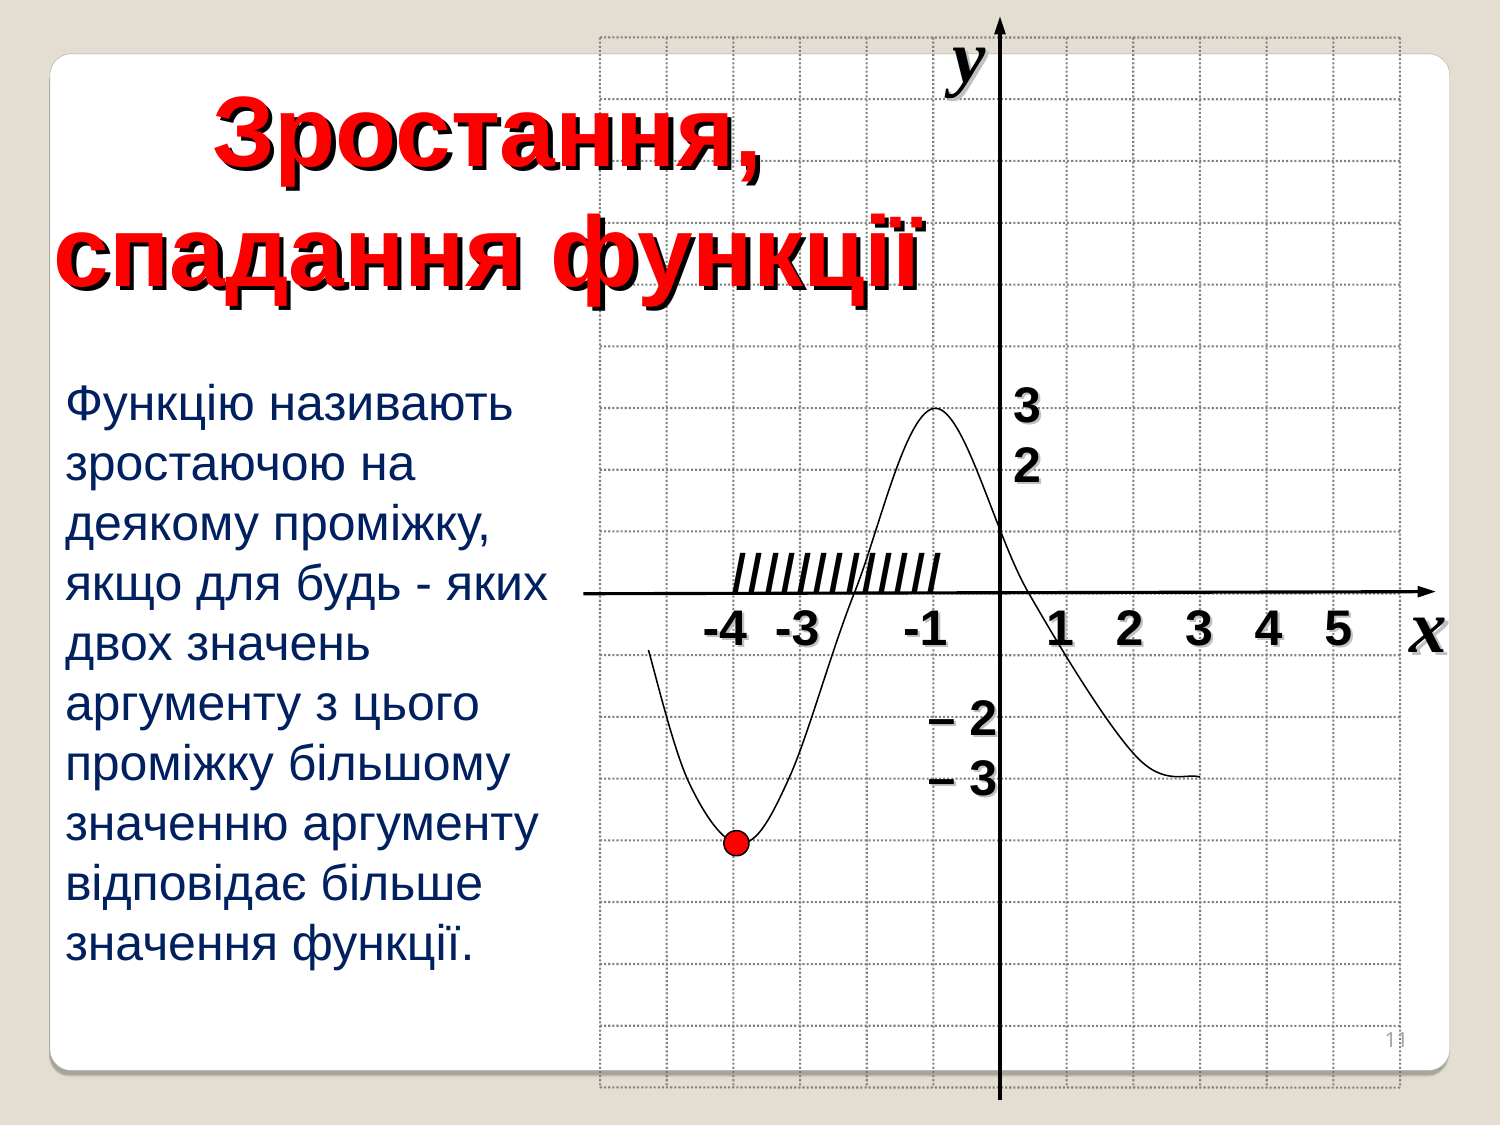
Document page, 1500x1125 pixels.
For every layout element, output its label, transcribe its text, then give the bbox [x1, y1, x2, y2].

text_box 3 2 [998, 365, 1057, 500]
text_box [723, 830, 749, 856]
text_box y [937, 0, 1002, 106]
text_box -4 -3 -1 1 2 3 4 5 [1027, 587, 1364, 663]
text_box – 2 – 3 [912, 678, 1013, 814]
text_box Функцію називають зростаючою на деякому проміжку, якщо для будь - яких двох значень аргументу з цього проміжку більшому значенню аргументу відповідає більше значення функції. [50, 363, 588, 985]
text_box IIIIIIIIIIIII [715, 527, 956, 613]
text_box Зростання, спадання функції [0, 59, 975, 314]
text_box -4 -3 -1 1 2 3 4 5 [687, 587, 845, 663]
text_box [1369, 1002, 1445, 1063]
text_box x [1394, 569, 1463, 676]
text_box -4 -3 -1 1 2 3 4 5 [831, 587, 1068, 663]
